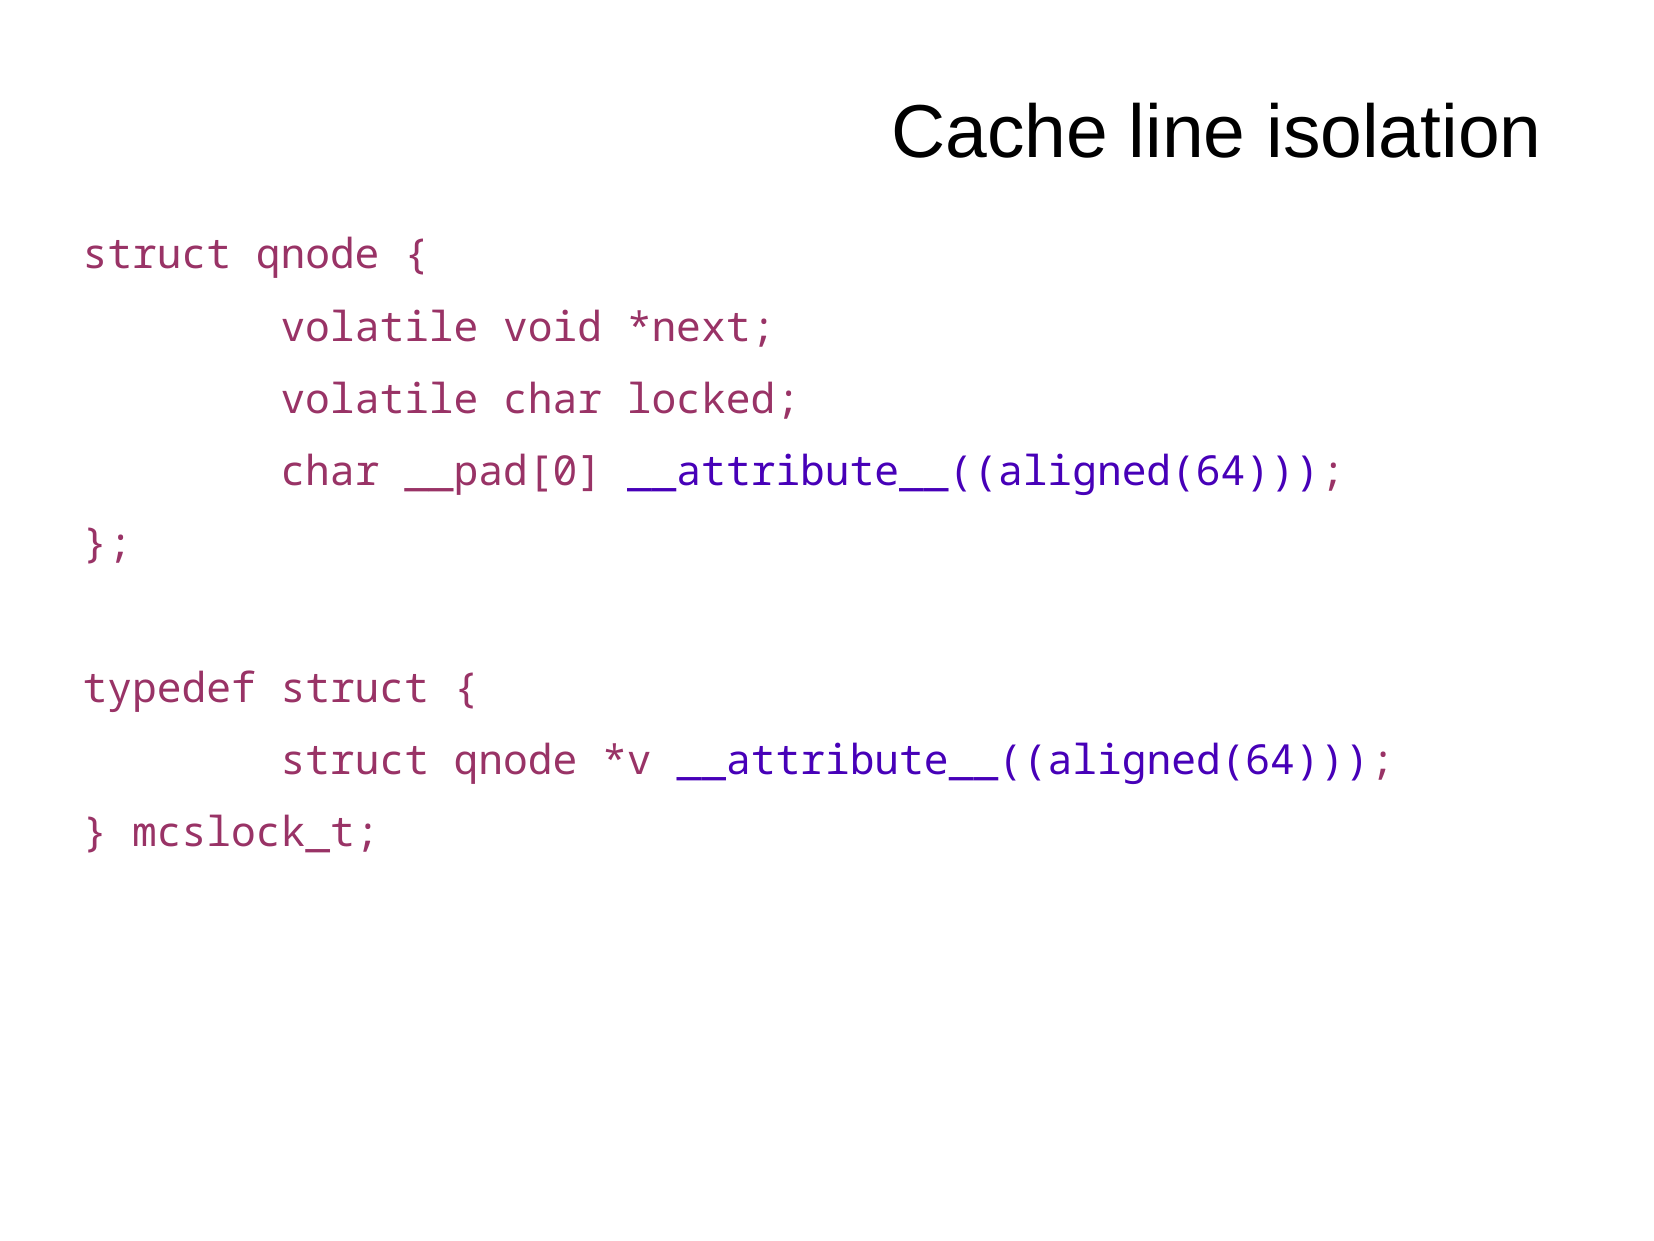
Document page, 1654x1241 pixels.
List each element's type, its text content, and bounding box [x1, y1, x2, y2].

list struct qnode { volatile void *next; volatile char locked; char __pad[0] __attribute__((aligned(64))); }; typedef struct { struct qnode *v __attribute__((aligned(64))); } mcslock_t; [82, 225, 1538, 863]
title Cache line isolation [825, 37, 1609, 226]
